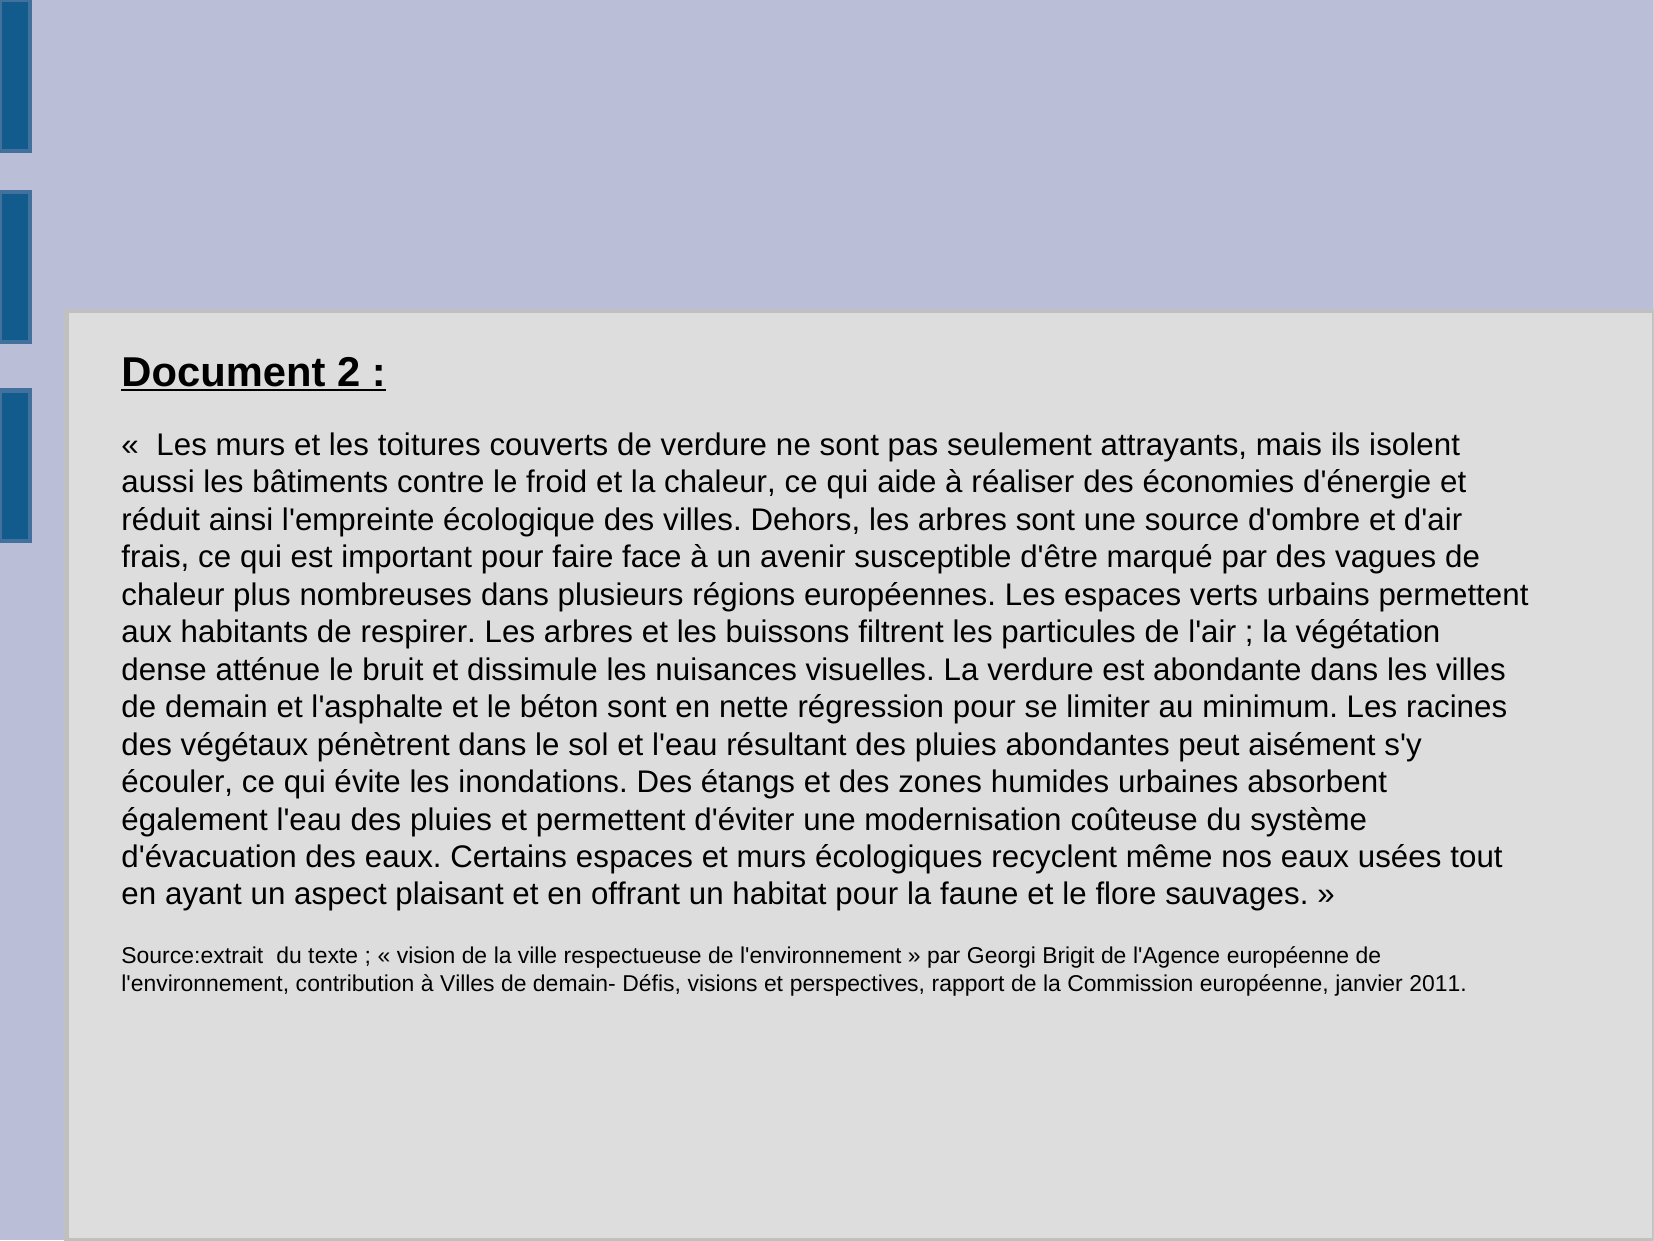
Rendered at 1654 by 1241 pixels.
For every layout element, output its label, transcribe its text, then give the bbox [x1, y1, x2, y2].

list Document 2 : « Les murs et les toitures couverts de verdure ne sont pas seulement attrayants, mais ils isolent aussi les bâtiments contre le froid et la chaleur, ce qui aide à réaliser des économies d'énergie et réduit ainsi l'empreinte écologique des villes. Dehors, les arbres sont une source d'ombre et d'air frais, ce qui est important pour faire face à un avenir susceptible d'être marqué par des vagues de chaleur plus nombreuses dans plusieurs régions européennes. Les espaces verts urbains permettent aux habitants de respirer. Les arbres et les buissons filtrent les particules de l'air ; la végétation dense atténue le bruit et dissimule les nuisances visuelles. La verdure est abondante dans les villes de demain et l'asphalte et le béton sont en nette régression pour se limiter au minimum. Les racines des végétaux pénètrent dans le sol et l'eau résultant des pluies abondantes peut aisément s'y écouler, ce qui évite les inondations. Des étangs et des zones humides urbaines absorbent également l'eau des pluies et permettent d'éviter une modernisation coûteuse du système d'évacuation des eaux. Certains espaces et murs écologiques recyclent même nos eaux usées tout en ayant un aspect plaisant et en offrant un habitat pour la faune et le flore sauvages. » Source:extrait du texte ; « vision de la ville respectueuse de l'environnement » par Georgi Brigit de l'Agence européenne de l'environnement, contribution à Villes de demain- Défis, visions et perspectives, rapport de la Commission européenne, janvier 2011. [121, 344, 1534, 1127]
